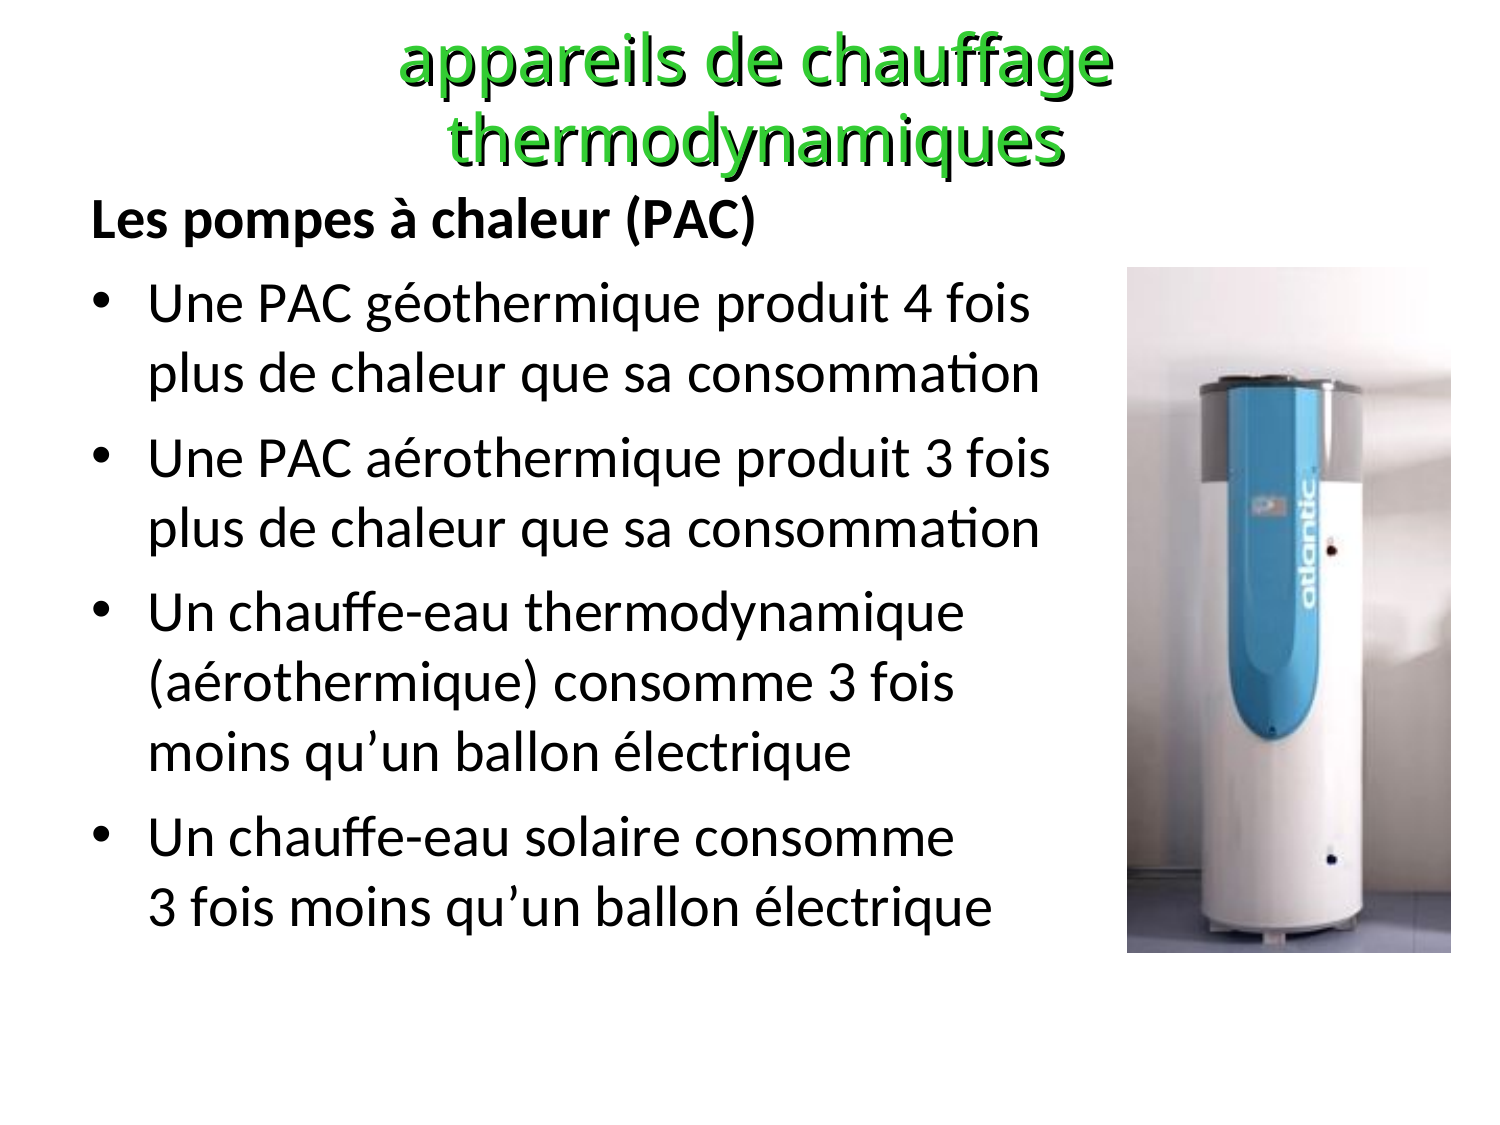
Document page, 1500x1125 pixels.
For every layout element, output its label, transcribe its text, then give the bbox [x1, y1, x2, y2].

list Les pompes à chaleur (PAC) Une PAC géothermique produit 4 fois plus de chaleur que sa consommation Une PAC aérothermique produit 3 fois plus de chaleur que sa consommation Un chauffe-eau thermodynamique (aérothermique) consomme 3 fois moins qu’un ballon électrique Un chauffe-eau solaire consomme 3 fois moins qu’un ballon électrique [76, 172, 1105, 1047]
picture [1127, 267, 1451, 953]
title appareils de chauffage thermodynamiques [64, 42, 1447, 149]
